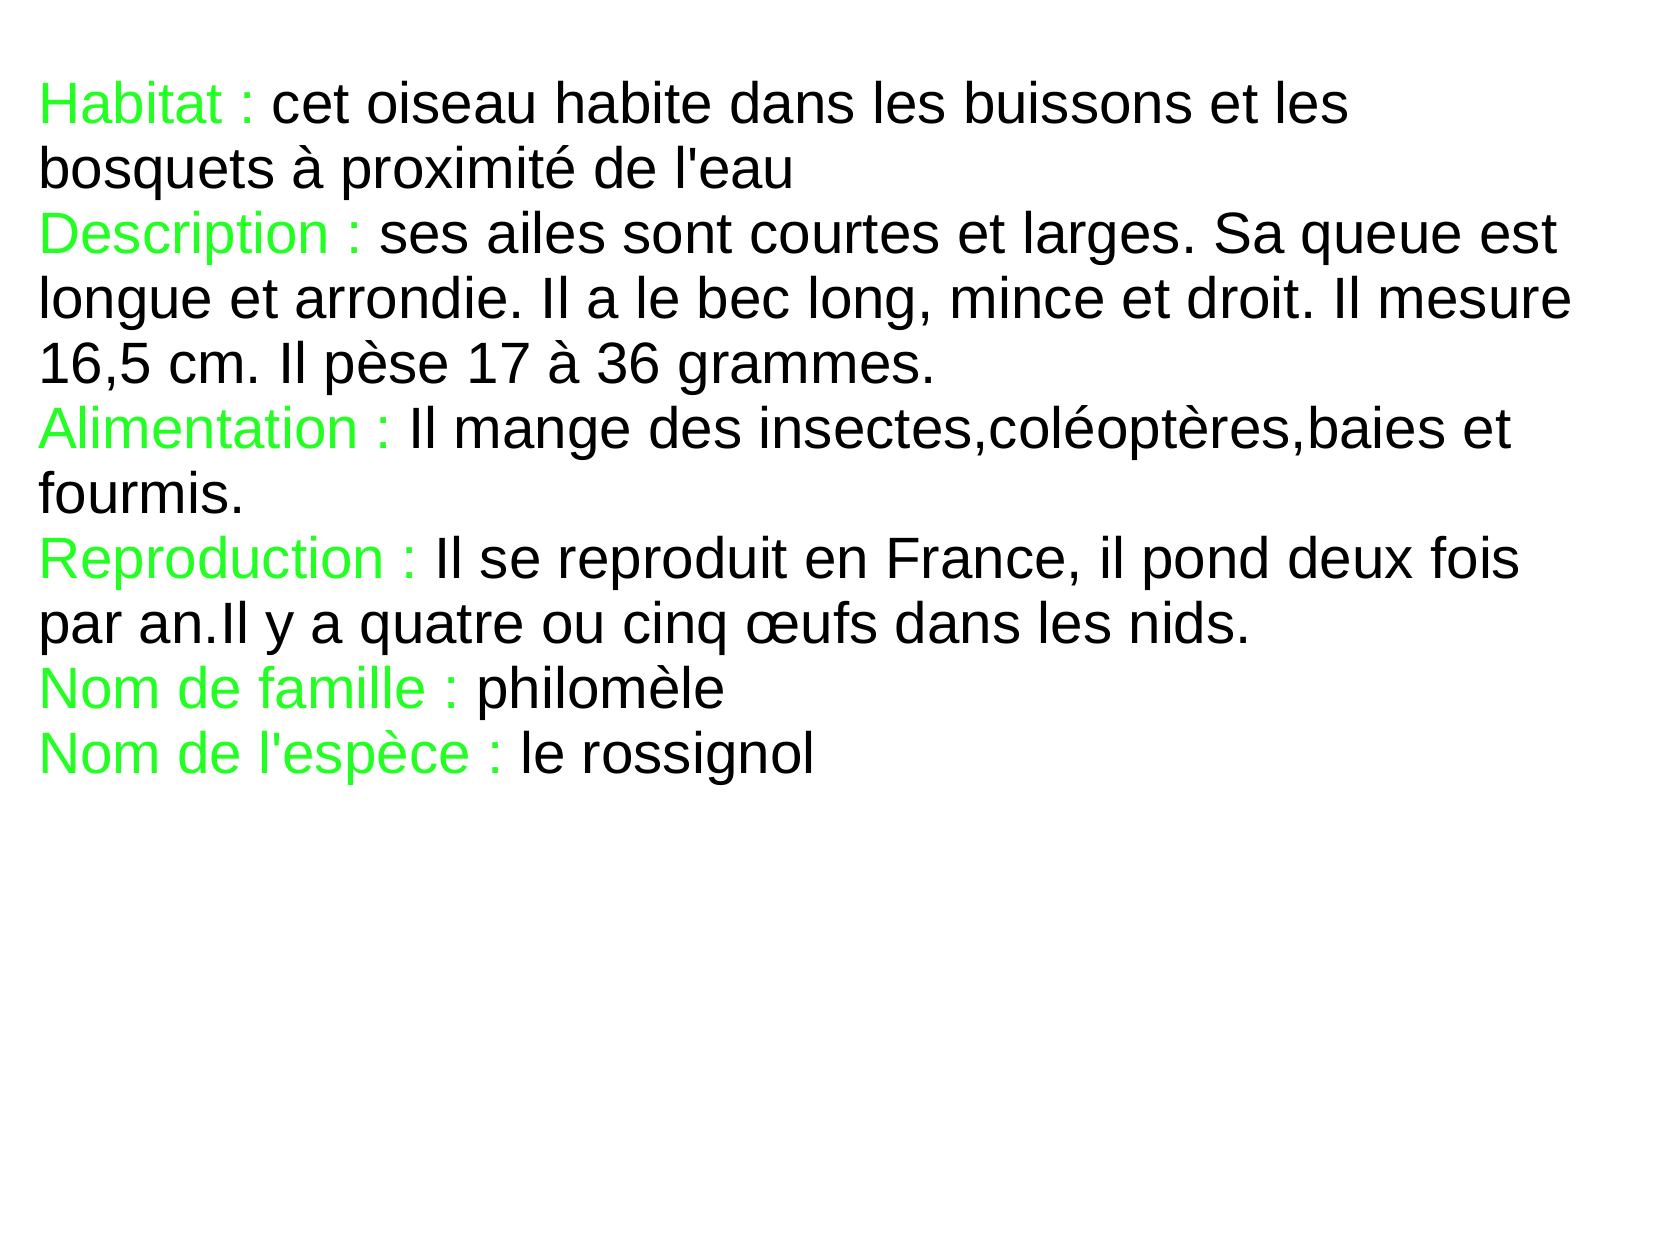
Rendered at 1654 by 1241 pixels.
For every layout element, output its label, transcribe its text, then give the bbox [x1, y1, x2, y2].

text_box Habitat : cet oiseau habite dans les buissons et les bosquets à proximité de l'eau Description : ses ailes sont courtes et larges. Sa queue est longue et arrondie. Il a le bec long, mince et droit. Il mesure 16,5 cm. Il pèse 17 à 36 grammes. Alimentation : Il mange des insectes,coléoptères,baies et fourmis. Reproduction : Il se reproduit en France, il pond deux fois par an.Il y a quatre ou cinq œufs dans les nids. Nom de famille : philomèle Nom de l'espèce : le rossignol [23, 63, 1595, 857]
